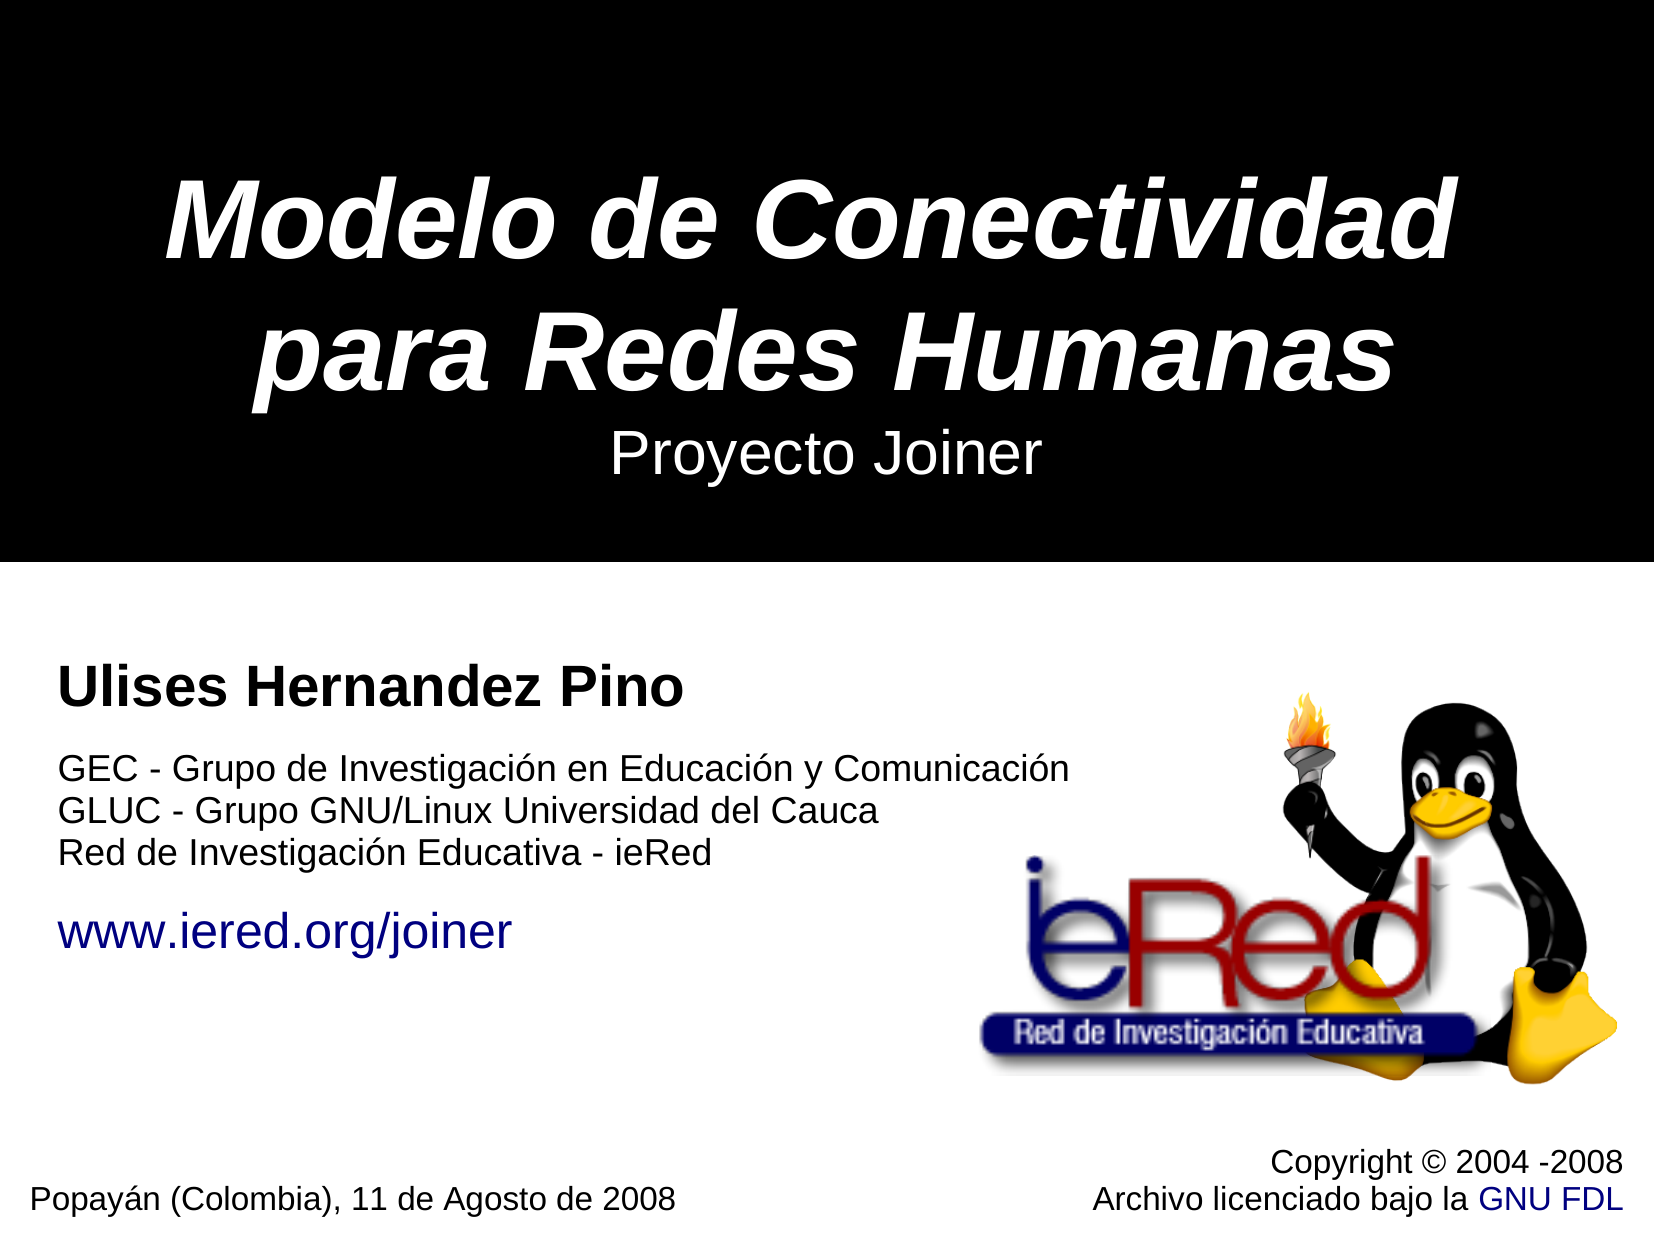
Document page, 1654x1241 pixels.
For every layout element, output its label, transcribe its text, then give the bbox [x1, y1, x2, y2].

text_box Ulises Hernandez Pino GEC - Grupo de Investigación en Educación y Comunicación GLUC - Grupo GNU/Linux Universidad del Cauca Red de Investigación Educativa - ieRed www.iered.org/joiner [57, 653, 1071, 960]
text_box Popayán (Colombia), 11 de Agosto de 2008 [29, 1143, 988, 1229]
title Modelo de Conectividad para Redes Humanas Proyecto Joiner [88, 153, 1565, 485]
picture [978, 683, 1627, 1089]
text_box [0, 0, 1654, 562]
text_box Copyright © 2004 -2008 Archivo licenciado bajo la GNU FDL [988, 1143, 1625, 1229]
